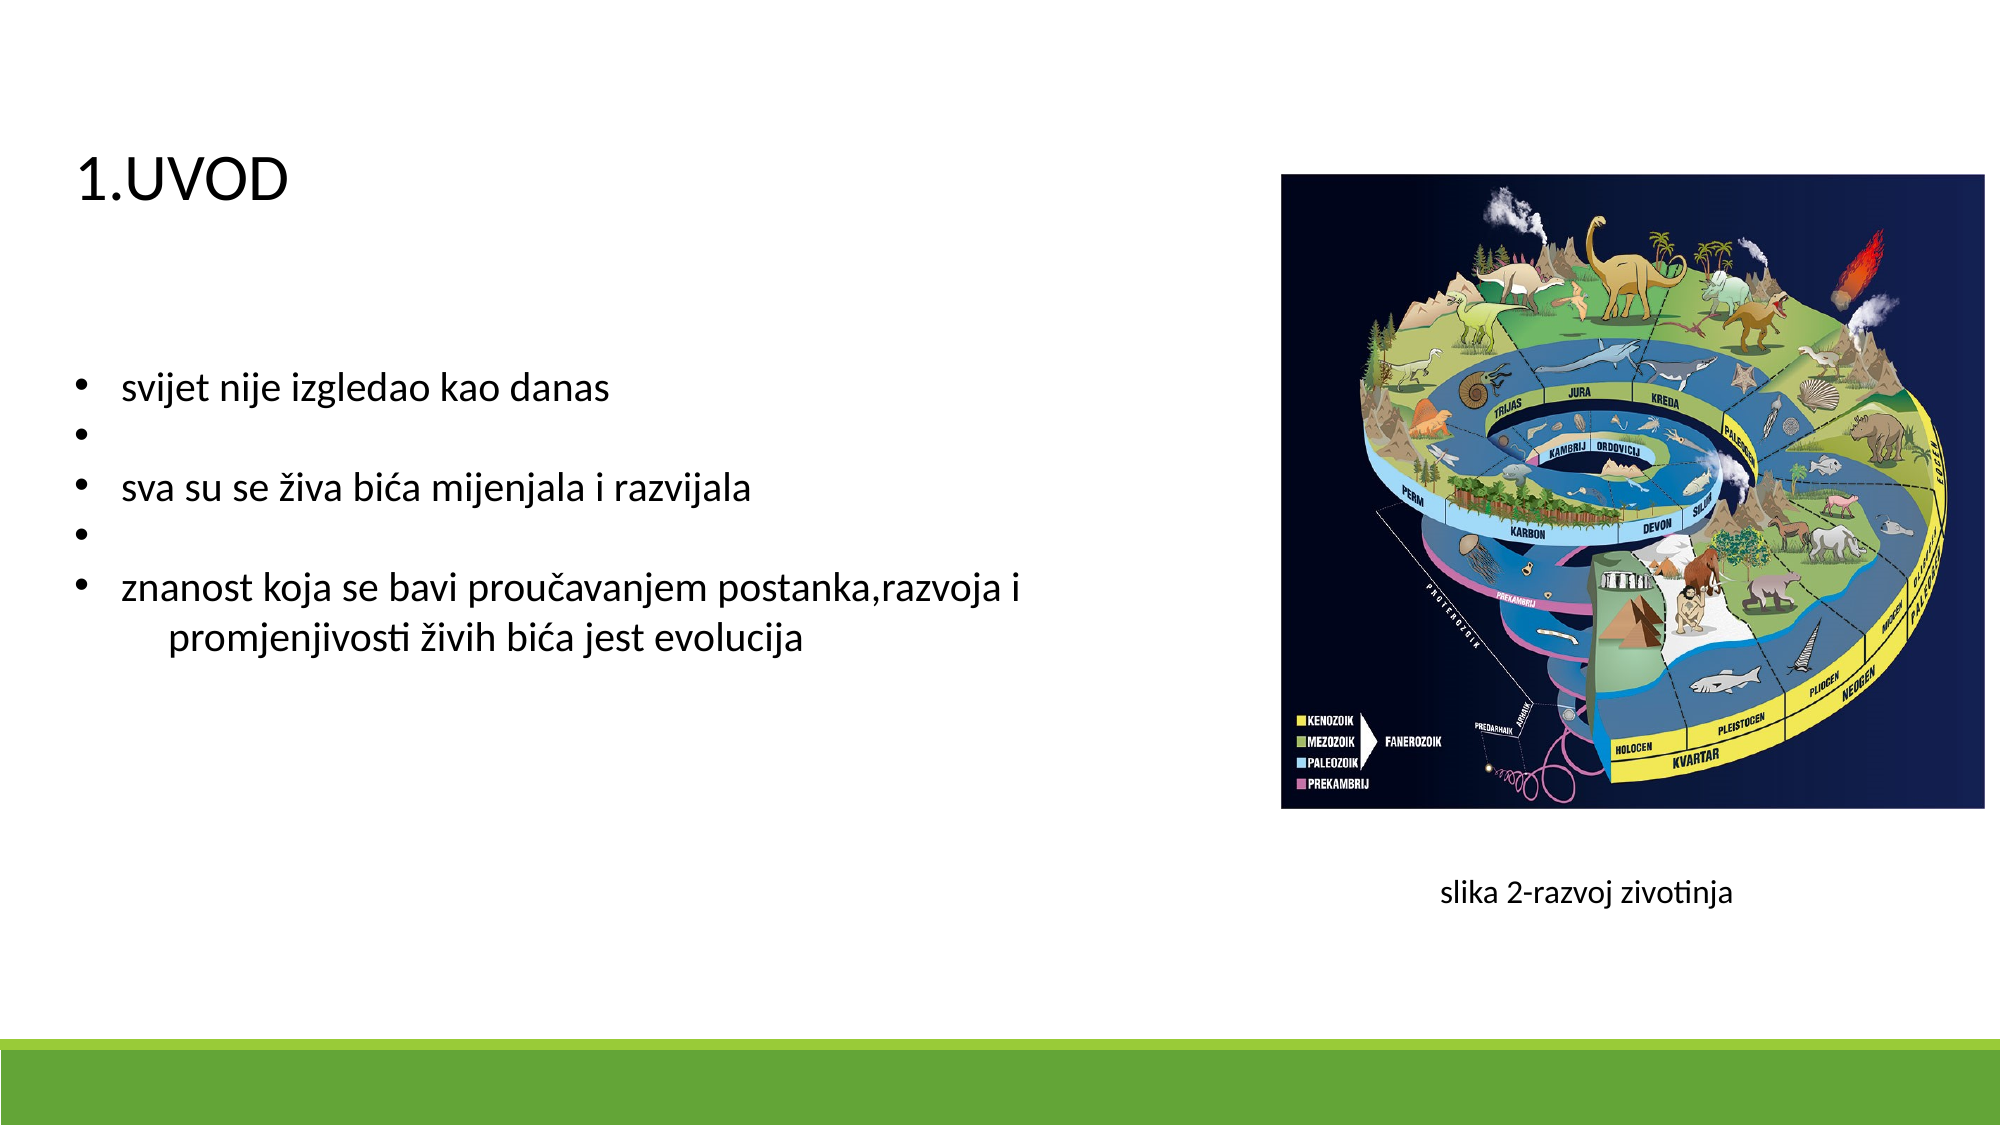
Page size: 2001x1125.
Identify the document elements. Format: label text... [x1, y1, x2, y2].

text_box svijet nije izgledao kao danas sva su se živa bića mijenjala i razvijala znanost koja se bavi proučavanjem postanka,razvoja i promjenjivosti živih bića jest evolucija [59, 351, 1281, 670]
text_box 1.UVOD [59, 126, 1238, 223]
text_box slika 2-razvoj zivotinja [1425, 862, 1897, 919]
picture [1281, 174, 1985, 809]
